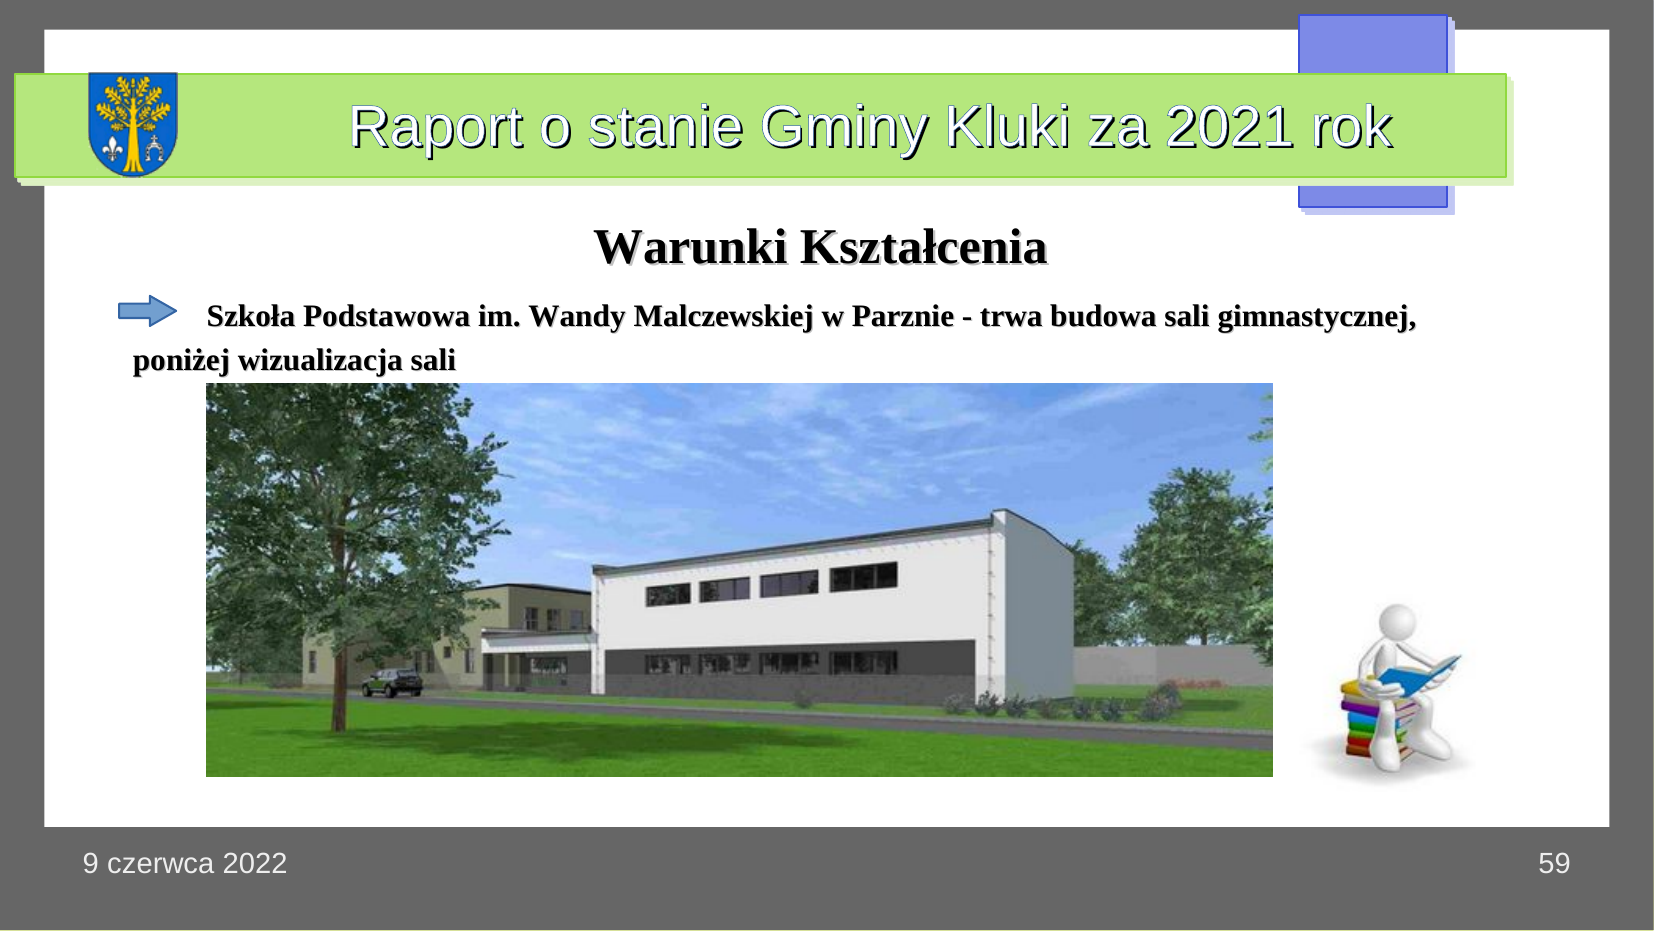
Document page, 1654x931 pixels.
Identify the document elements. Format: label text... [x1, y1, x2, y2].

picture [1299, 590, 1501, 792]
picture [206, 383, 1273, 777]
picture [118, 295, 178, 327]
text_box Warunki Kształcenia Szkoła Podstawowa im. Wandy Malczewskiej w Parznie - trwa budowa sali gimnastycznej, poniżej wizualizacja sali [118, 206, 1536, 739]
picture [88, 72, 178, 178]
title Raport o stanie Gminy Kluki za 2021 rok [242, 73, 1654, 178]
